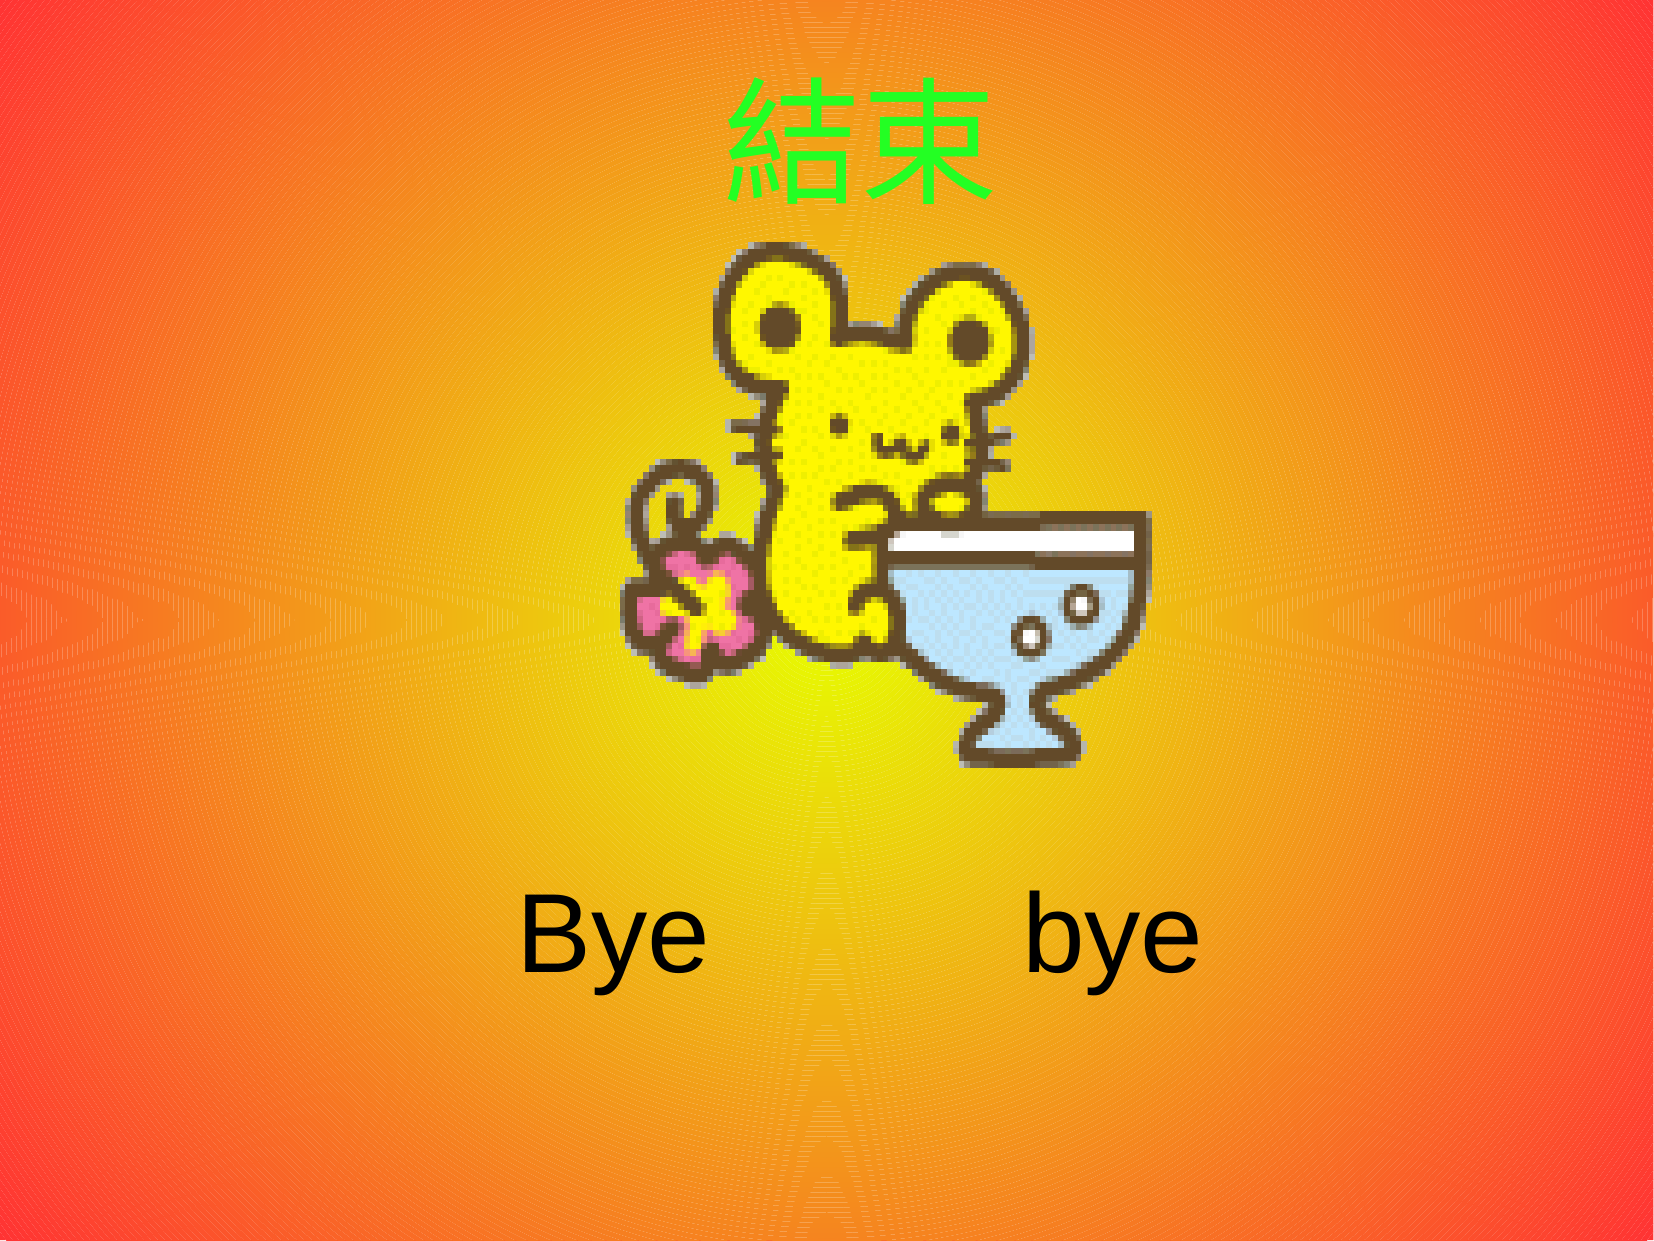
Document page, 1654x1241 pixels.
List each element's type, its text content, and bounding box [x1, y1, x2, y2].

picture [620, 236, 1152, 768]
text_box 結束 [708, 26, 1447, 207]
text_box Bye bye [501, 863, 1329, 1004]
